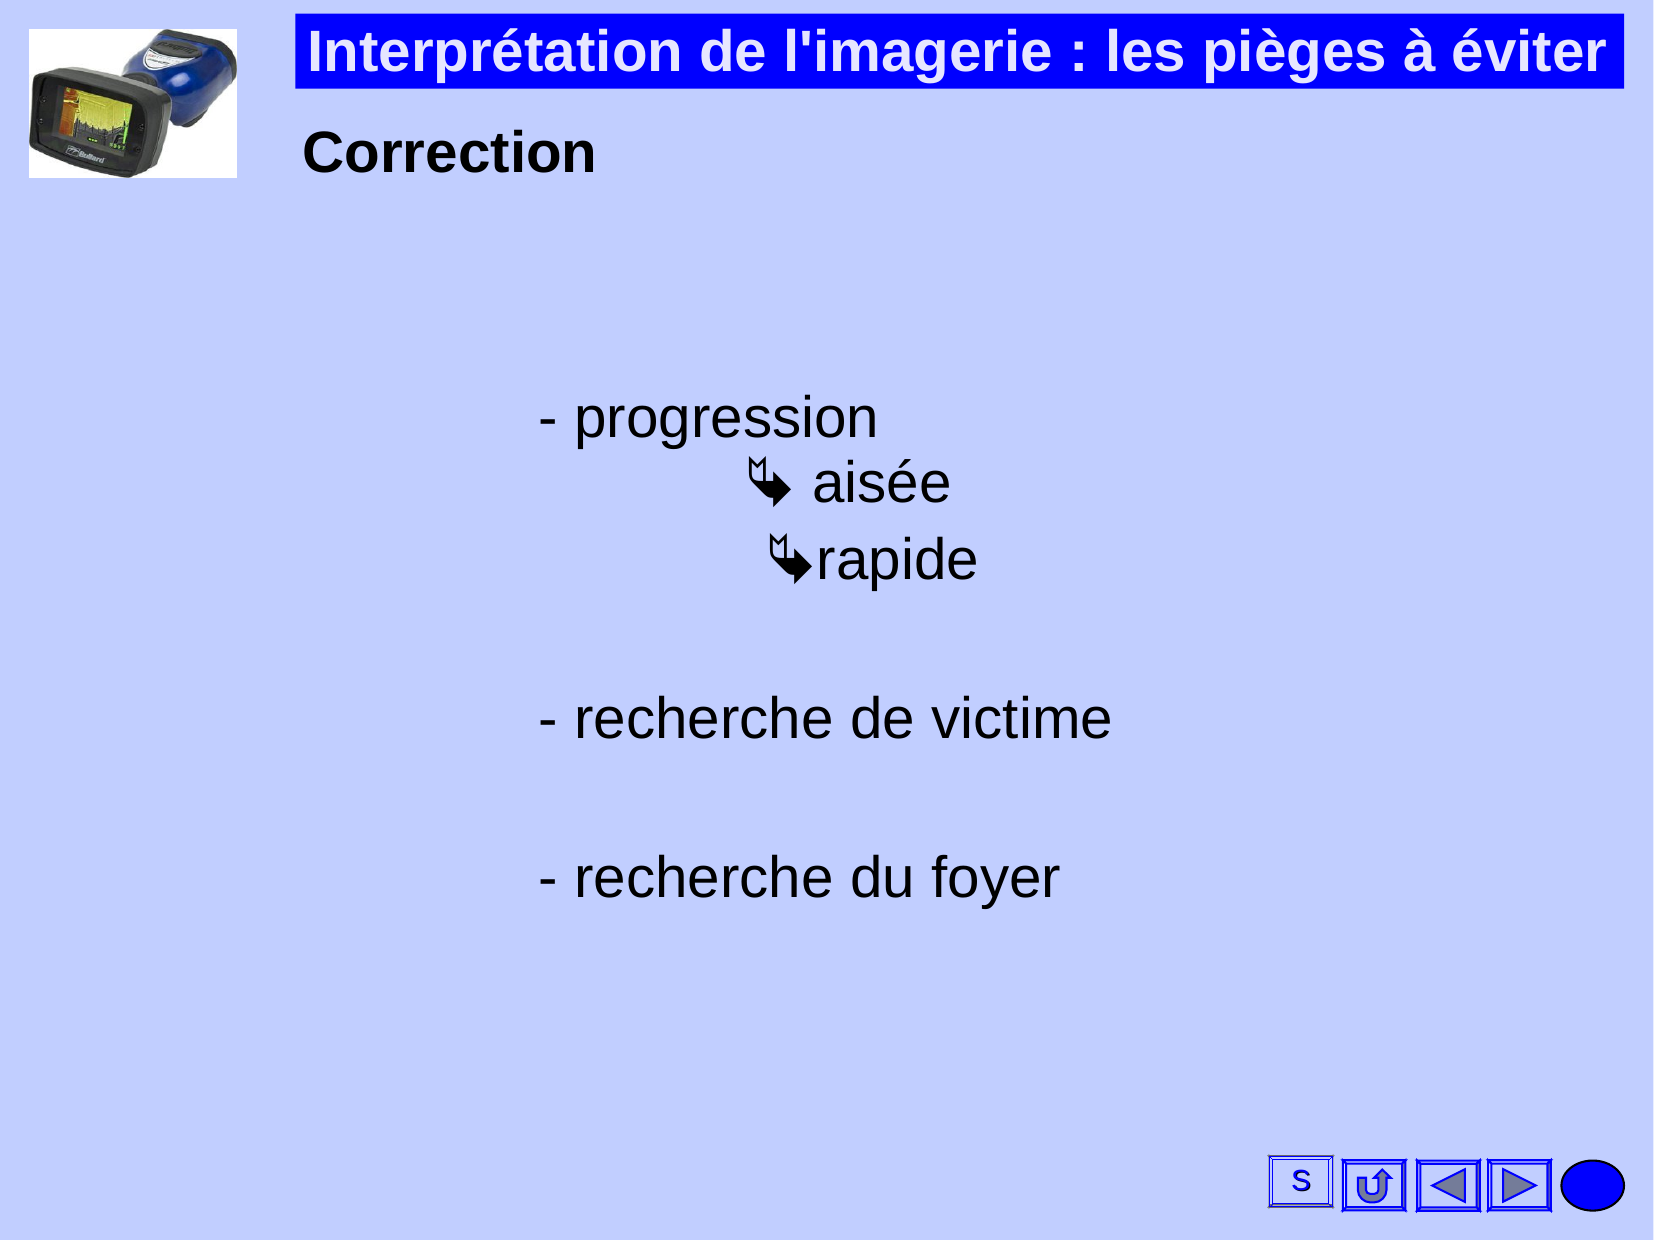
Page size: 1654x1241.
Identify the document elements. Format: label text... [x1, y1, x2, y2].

text_box [1561, 1160, 1625, 1211]
list - progression  aisée rapide - recherche de victime - recherche du foyer [467, 376, 1211, 916]
text_box Correction [287, 112, 613, 193]
picture [29, 29, 237, 178]
text_box Interprétation de l'imagerie : les pièges à éviter [295, 13, 1625, 89]
